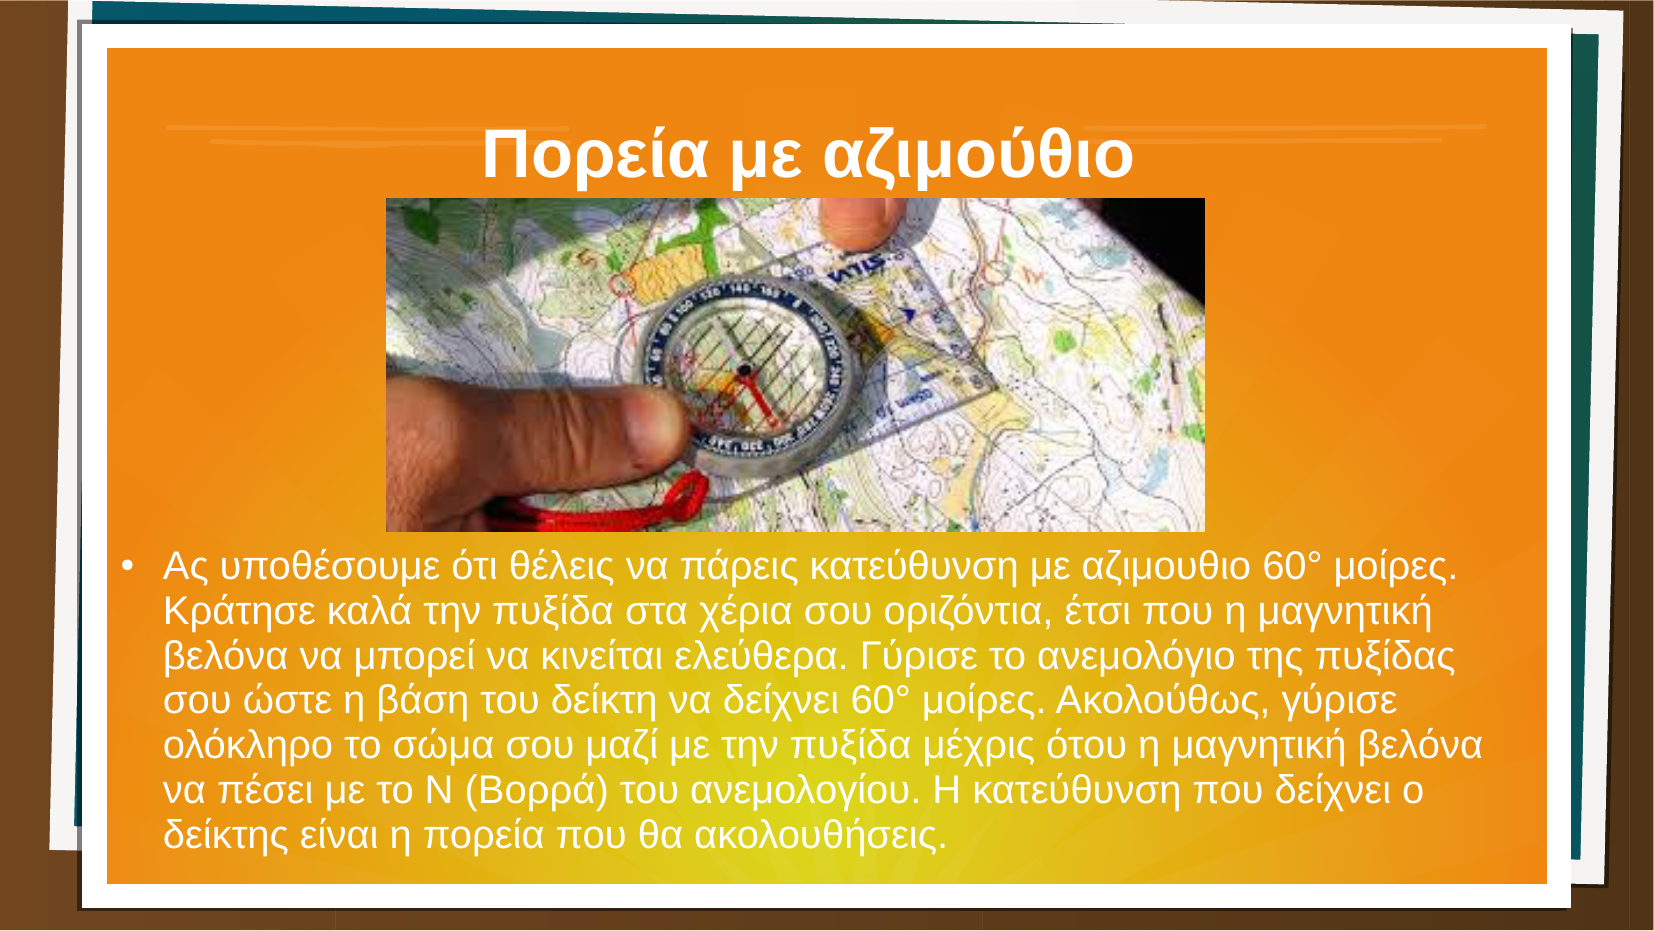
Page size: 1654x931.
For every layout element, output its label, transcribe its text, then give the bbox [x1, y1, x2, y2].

list Ας υποθέσουμε ότι θέλεις να πάρεις κατεύθυνση με αζιμουθιο 60° μοίρες. Κράτησε καλά την πυξίδα στα χέρια σου οριζόντια, έτσι που η μαγνητική βελόνα να μπορεί να κινείται ελεύθερα. Γύρισε το ανεμολόγιο της πυξίδας σου ώστε η βάση του δείκτη να δείχνει 60° μοίρες. Ακολούθως, γύρισε ολόκληρο το σώμα σου μαζί με την πυξίδα μέχρις ότου η μαγνητική βελόνα να πέσει με το Ν (Βορρά) του ανεμολογίου. Η κατεύθυνση που δείχνει ο δείκτης είναι η πορεία που θα ακολουθήσεις. [106, 543, 1536, 863]
title Πορεία με αζιμούθιο [366, 59, 1252, 249]
picture [386, 198, 1205, 532]
